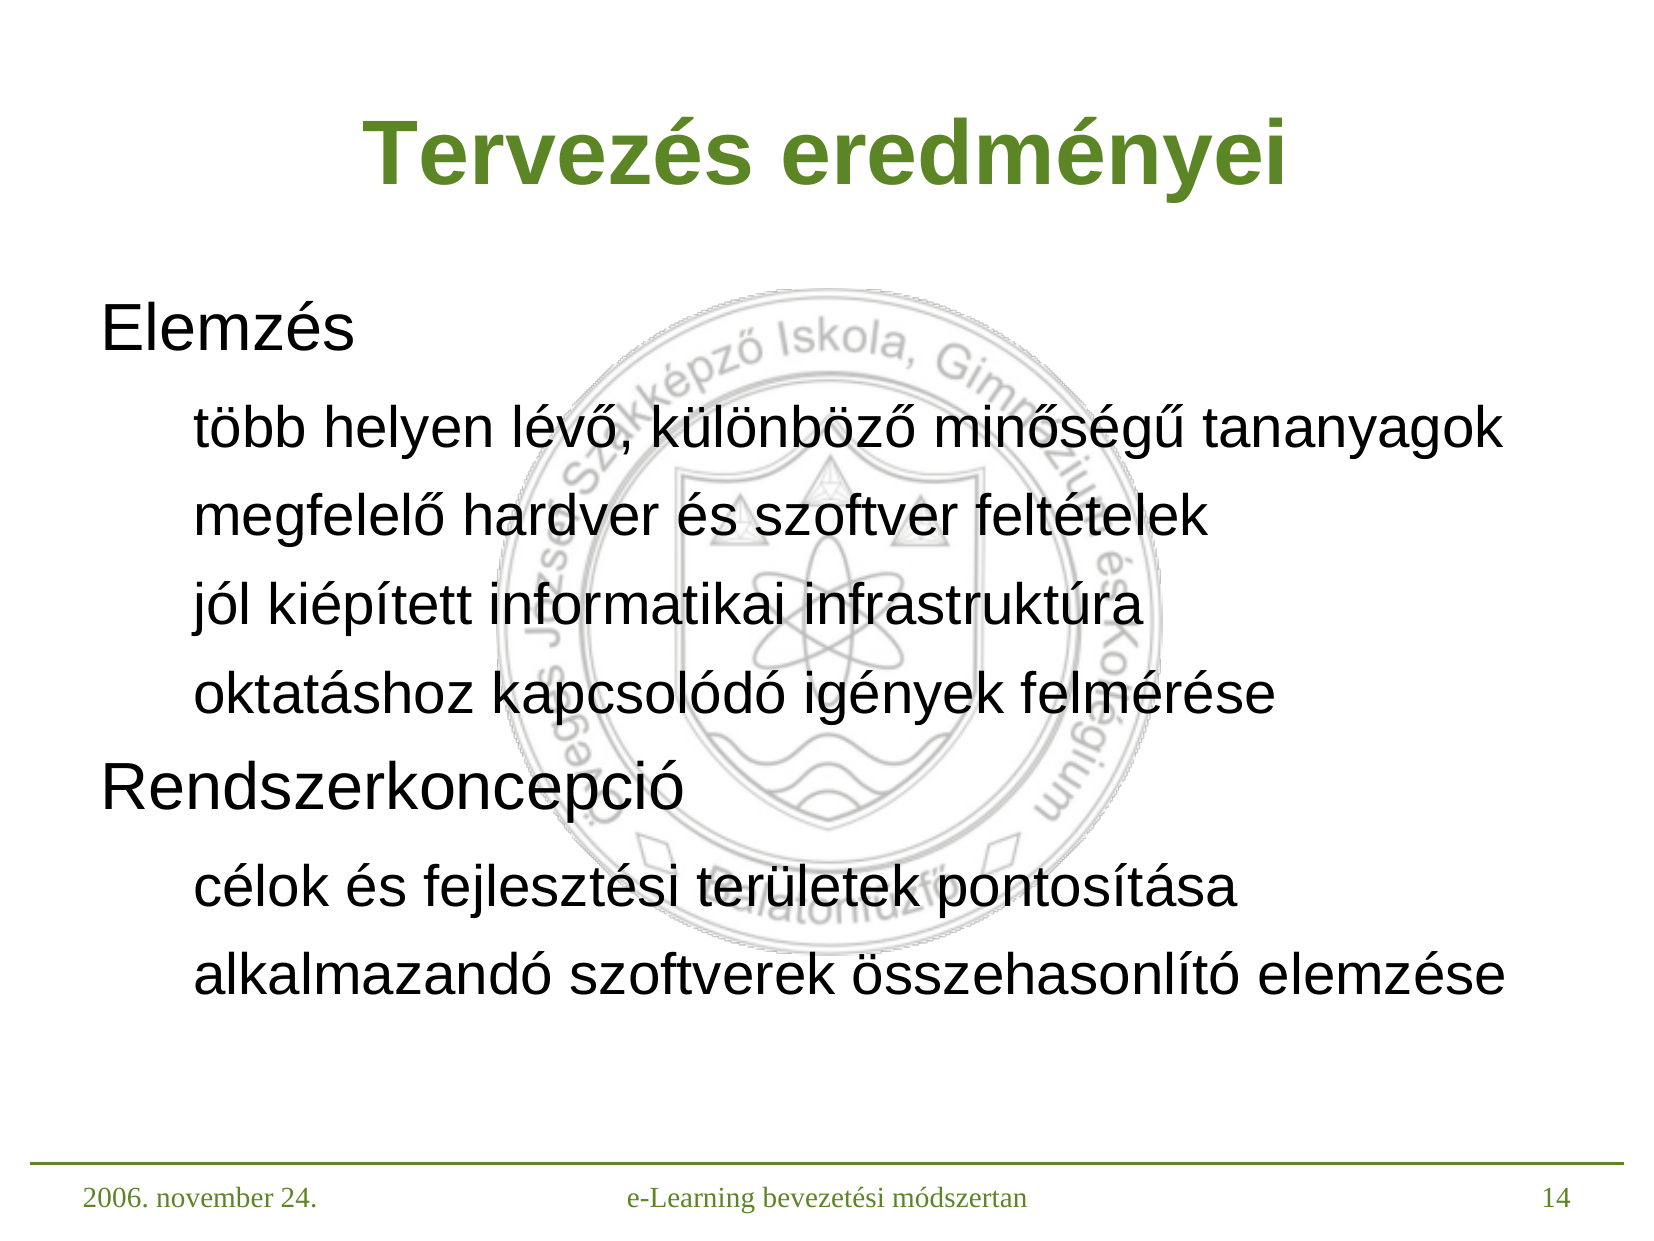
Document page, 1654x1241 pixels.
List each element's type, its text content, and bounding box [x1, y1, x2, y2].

title Tervezés eredményei [82, 49, 1571, 257]
list Elemzés több helyen lévő, különböző minőségű tananyagok megfelelő hardver és szoftver feltételek jól kiépített informatikai infrastruktúra oktatáshoz kapcsolódó igények felmérése Rendszerkoncepció célok és fejlesztési területek pontosítása alkalmazandó szoftverek összehasonlító elemzése [82, 290, 1571, 1109]
